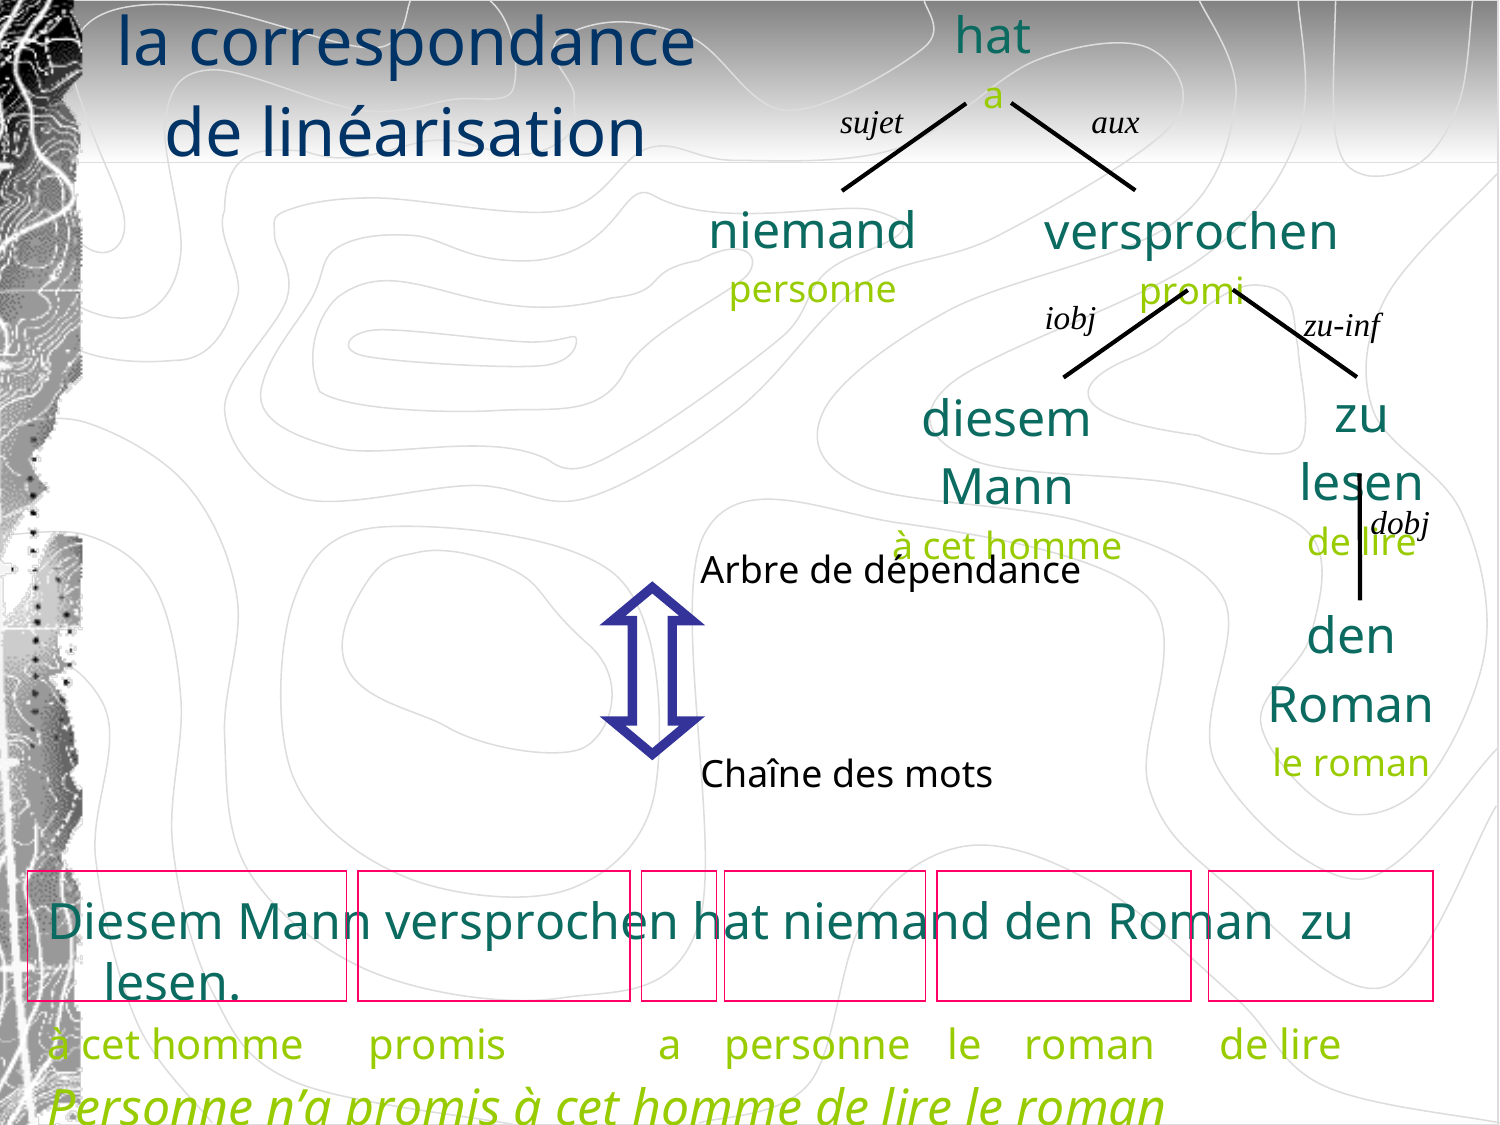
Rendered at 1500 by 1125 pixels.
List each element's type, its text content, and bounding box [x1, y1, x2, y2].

text_box aux [1042, 103, 1189, 168]
text_box versprochen promi [1029, 196, 1355, 307]
text_box iobj [1088, 325, 1144, 364]
text_box sujet [798, 103, 945, 168]
title la correspondance de linéarisation [100, 0, 714, 173]
text_box zu lesen de lire [1275, 379, 1450, 527]
text_box Diesem Mann versprochen hat niemand den Roman zu lesen. à cet homme promis a personne le roman de lire Personne n’a promis à cet homme de lire le roman [642, 882, 716, 1000]
text_box Arbre de dépendance [685, 535, 1141, 603]
text_box hat a [830, 0, 1157, 87]
text_box den Roman le roman [1229, 600, 1474, 748]
text_box Diesem Mann versprochen hat niemand den Roman zu lesen. à cet homme promis a personne le roman de lire Personne n’a promis à cet homme de lire le roman [938, 882, 1190, 1000]
text_box zu-inf [1268, 307, 1415, 371]
text_box Chaîne des mots [685, 739, 1135, 807]
text_box Diesem Mann versprochen hat niemand den Roman zu lesen. à cet homme promis a personne le roman de lire Personne n’a promis à cet homme de lire le roman [32, 882, 346, 1000]
text_box iobj [997, 299, 1144, 364]
text_box Diesem Mann versprochen hat niemand den Roman zu lesen. à cet homme promis a personne le roman de lire Personne n’a promis à cet homme de lire le roman [1209, 882, 1432, 1000]
text_box Diesem Mann versprochen hat niemand den Roman zu lesen. à cet homme promis a personne le roman de lire Personne n’a promis à cet homme de lire le roman [725, 882, 925, 1000]
text_box dobj [1327, 504, 1474, 569]
text_box diesem Mann à cet homme [868, 383, 1146, 488]
text_box Diesem Mann versprochen hat niemand den Roman zu lesen. à cet homme promis a personne le roman de lire Personne n’a promis à cet homme de lire le roman [32, 882, 1492, 1063]
text_box aux [1042, 128, 1098, 168]
text_box zu-inf [1268, 318, 1343, 371]
text_box Diesem Mann versprochen hat niemand den Roman zu lesen. à cet homme promis a personne le roman de lire Personne n’a promis à cet homme de lire le roman [359, 882, 629, 1000]
text_box niemand personne [704, 194, 922, 342]
